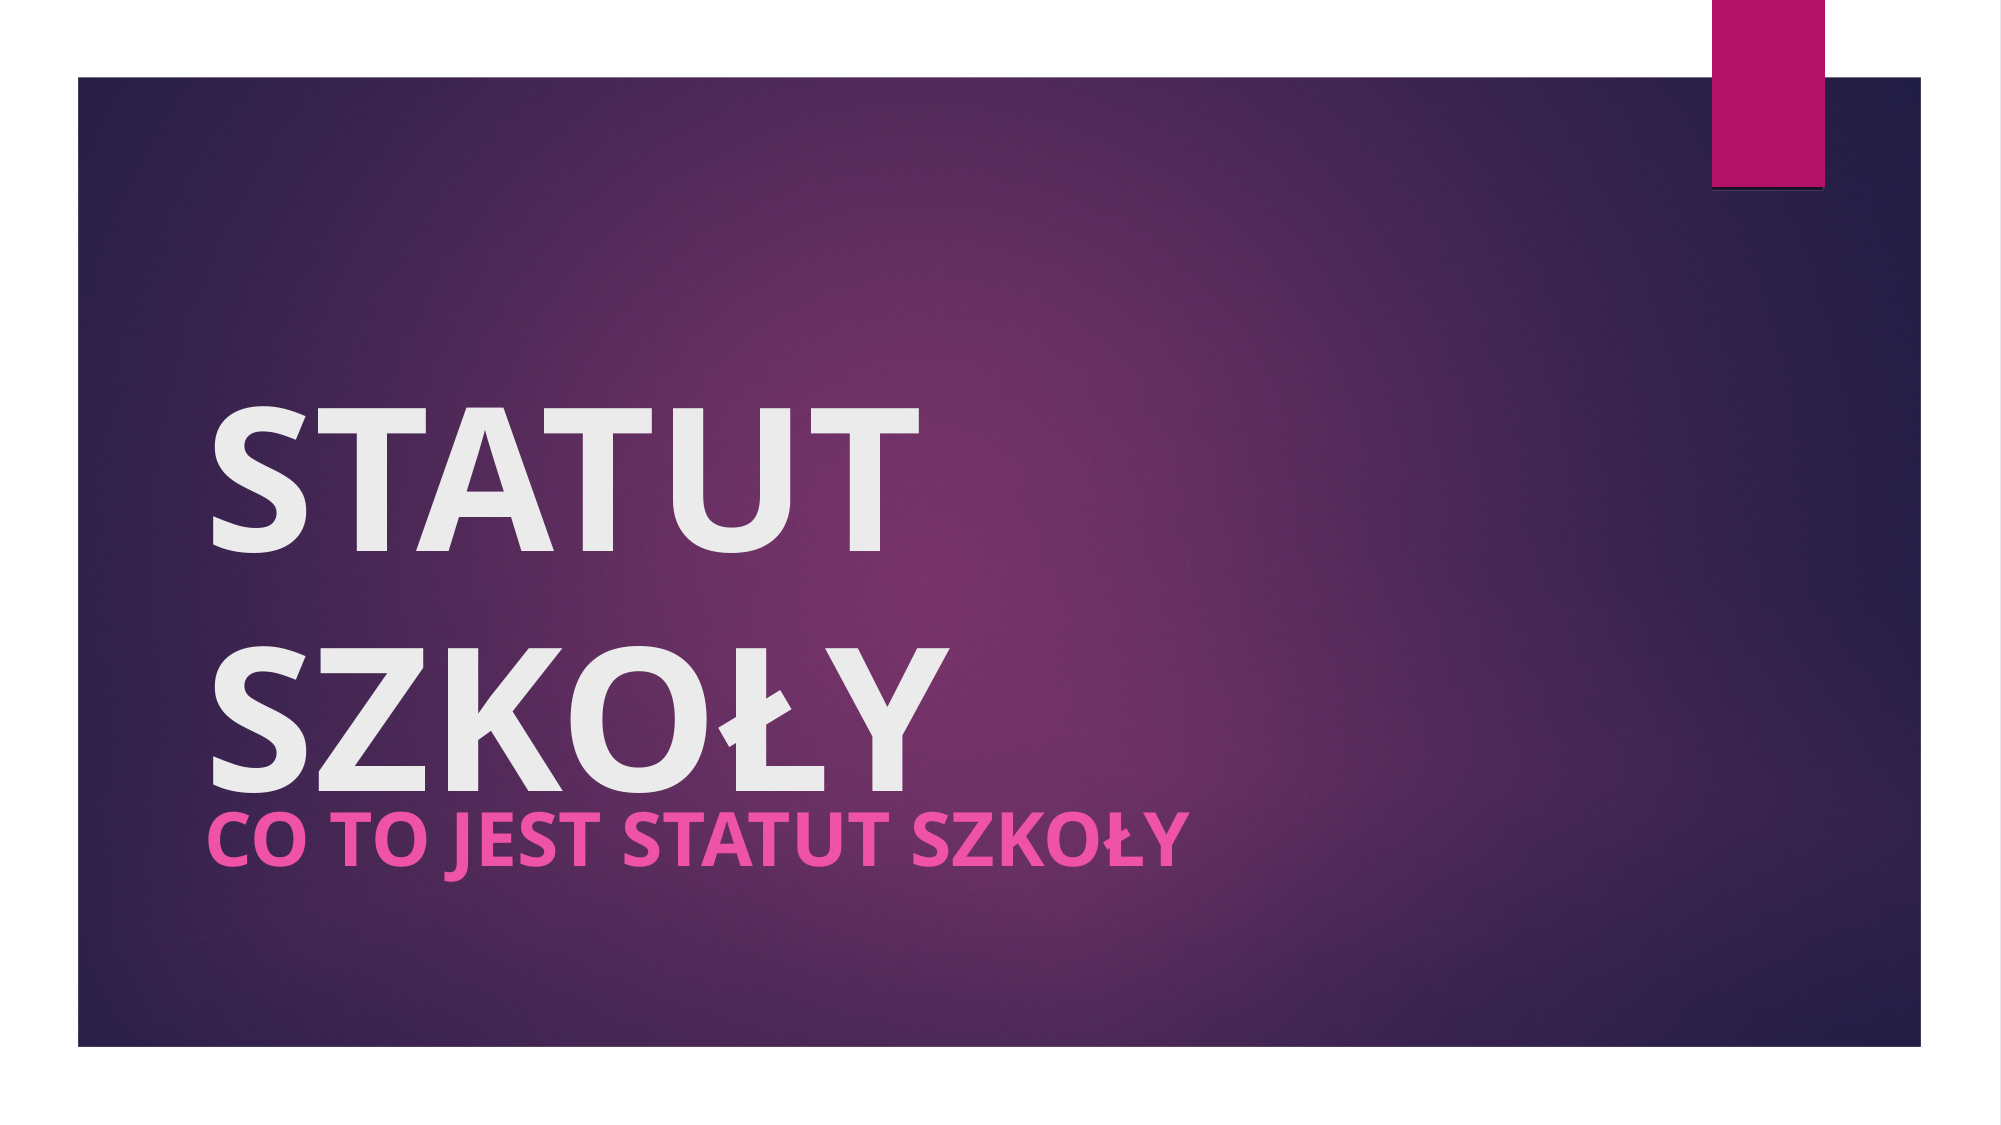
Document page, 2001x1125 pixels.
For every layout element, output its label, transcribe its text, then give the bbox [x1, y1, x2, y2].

subtitle Co to jest statut szkoły [189, 783, 1638, 926]
title STATUT SZKOŁY [189, 344, 1638, 783]
